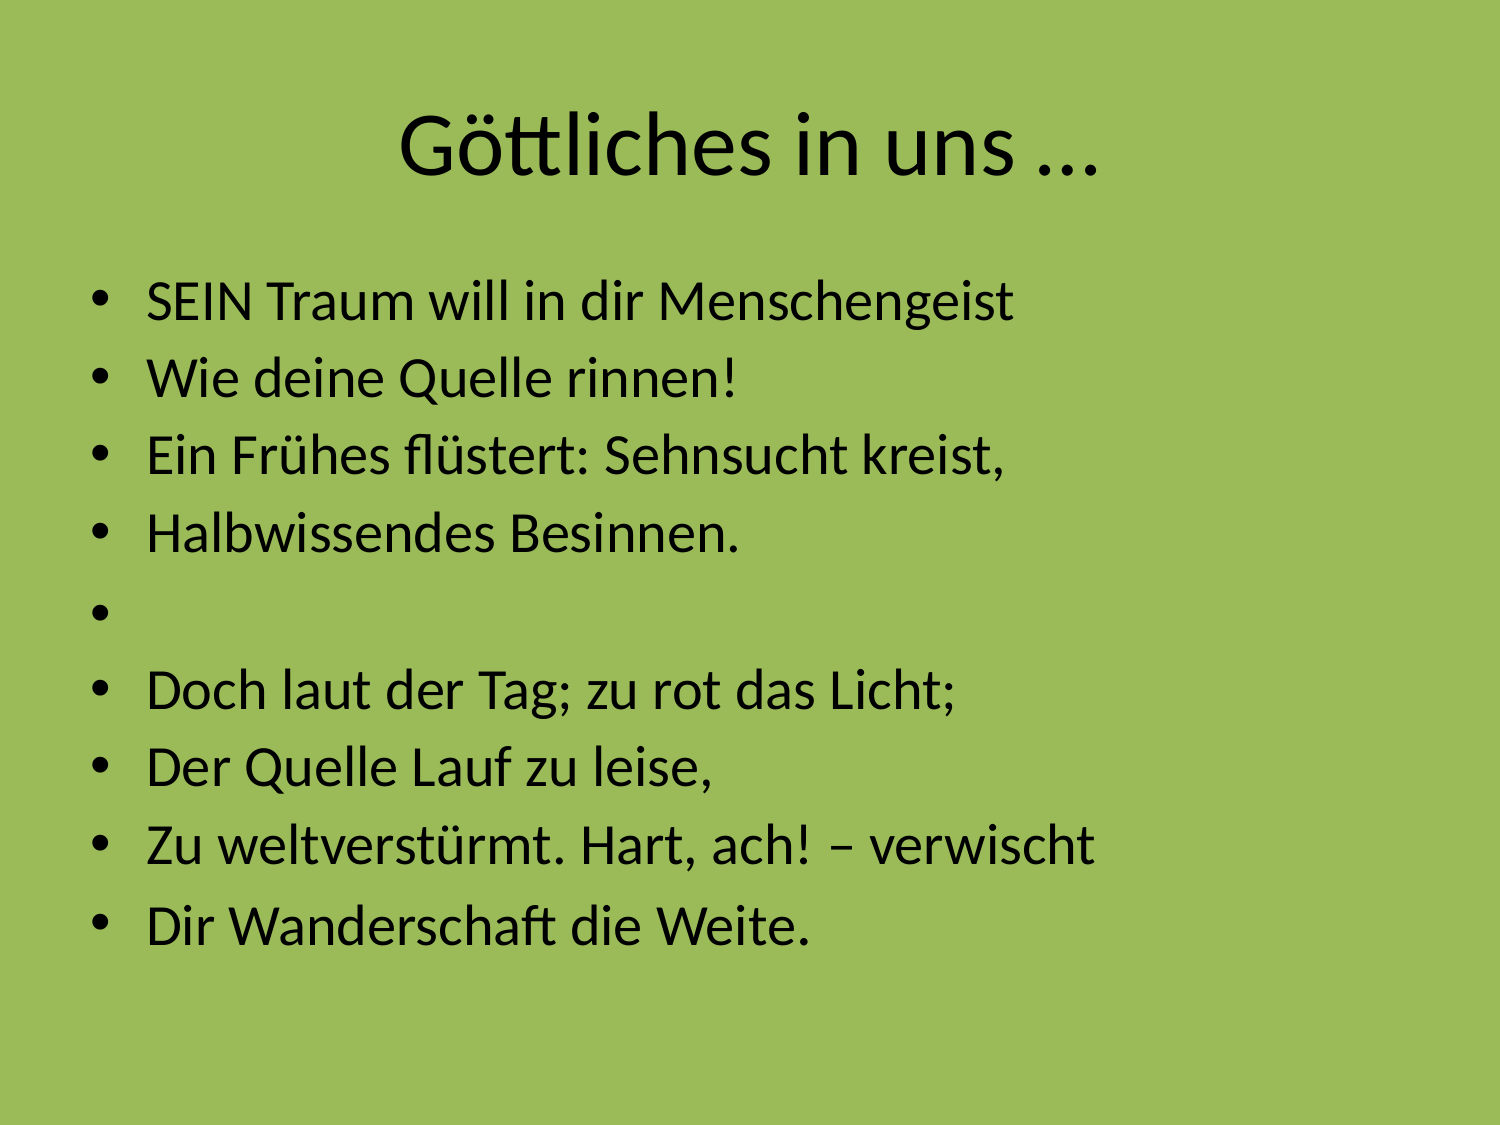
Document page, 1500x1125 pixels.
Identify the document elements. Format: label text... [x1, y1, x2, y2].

list SEIN Traum will in dir Menschengeist Wie deine Quelle rinnen! Ein Frühes flüstert: Sehnsucht kreist, Halbwissendes Besinnen. Doch laut der Tag; zu rot das Licht; Der Quelle Lauf zu leise, Zu weltverstürmt. Hart, ach! – verwischt Dir Wanderschaft die Weite. [75, 262, 1426, 1005]
title Göttliches in uns … [75, 45, 1426, 233]
